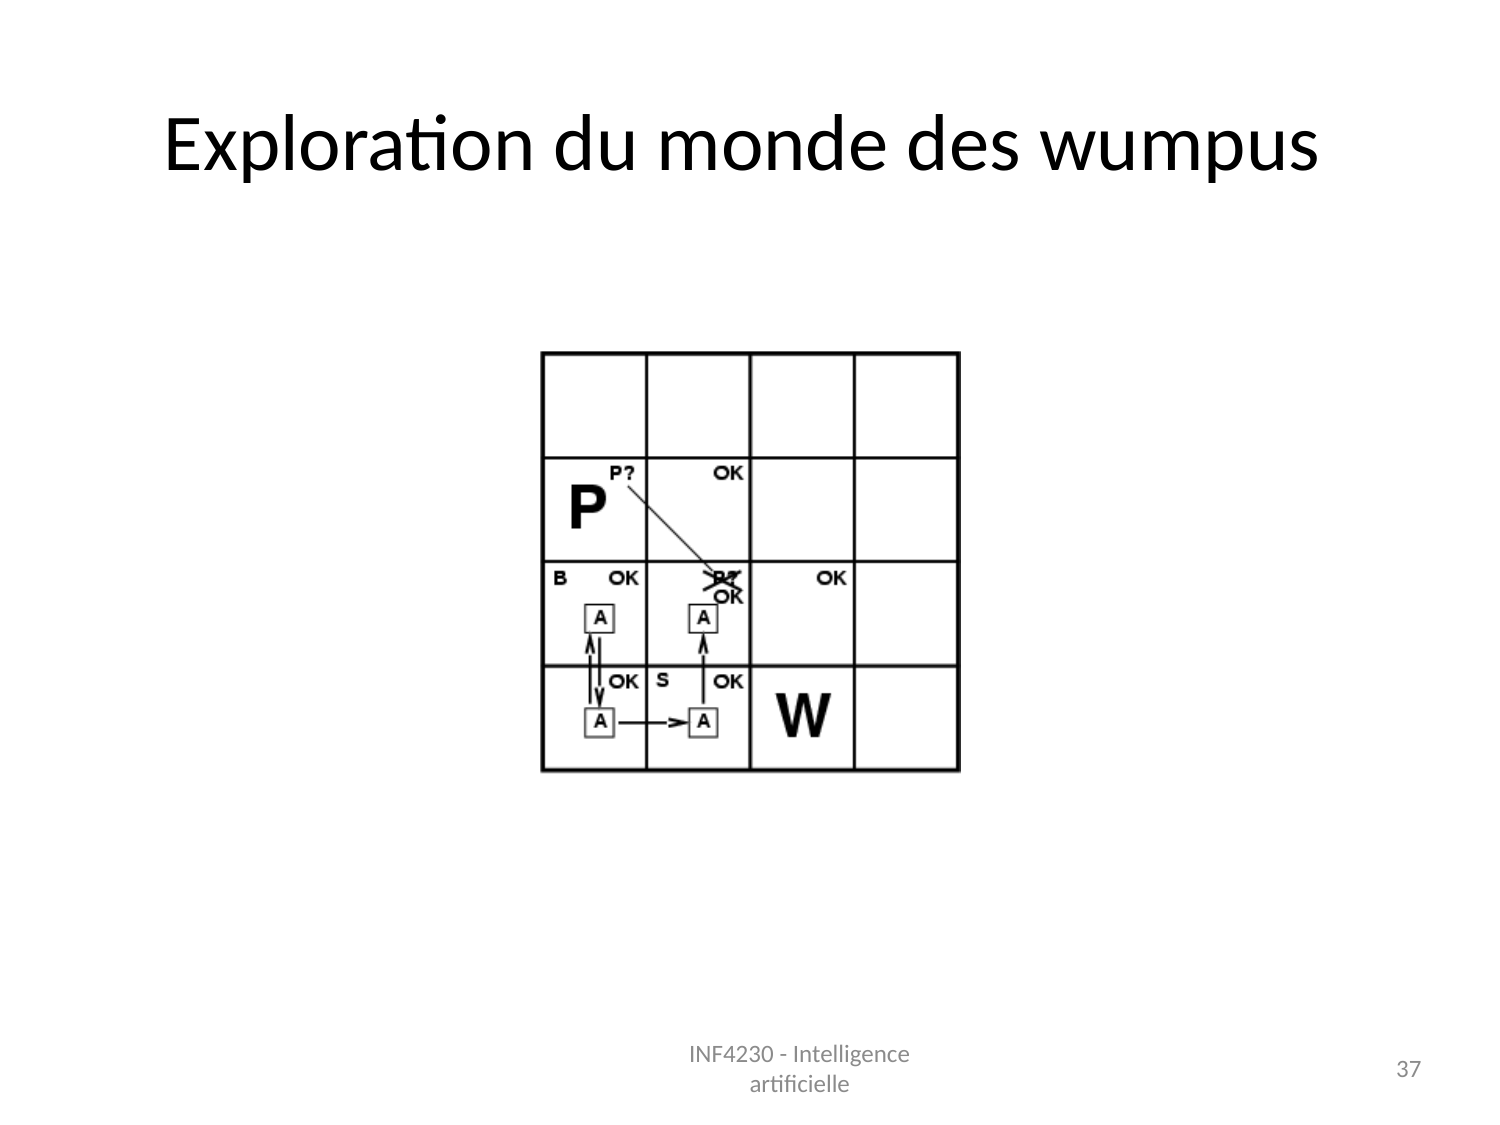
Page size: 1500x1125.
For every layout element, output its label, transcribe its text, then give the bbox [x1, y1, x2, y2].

title Exploration du monde des wumpus [105, 44, 1381, 232]
slide_number <numéro> [1260, 1028, 1437, 1107]
footer INF4230 - Intelligence artificielle [624, 1028, 975, 1107]
picture [539, 350, 961, 775]
